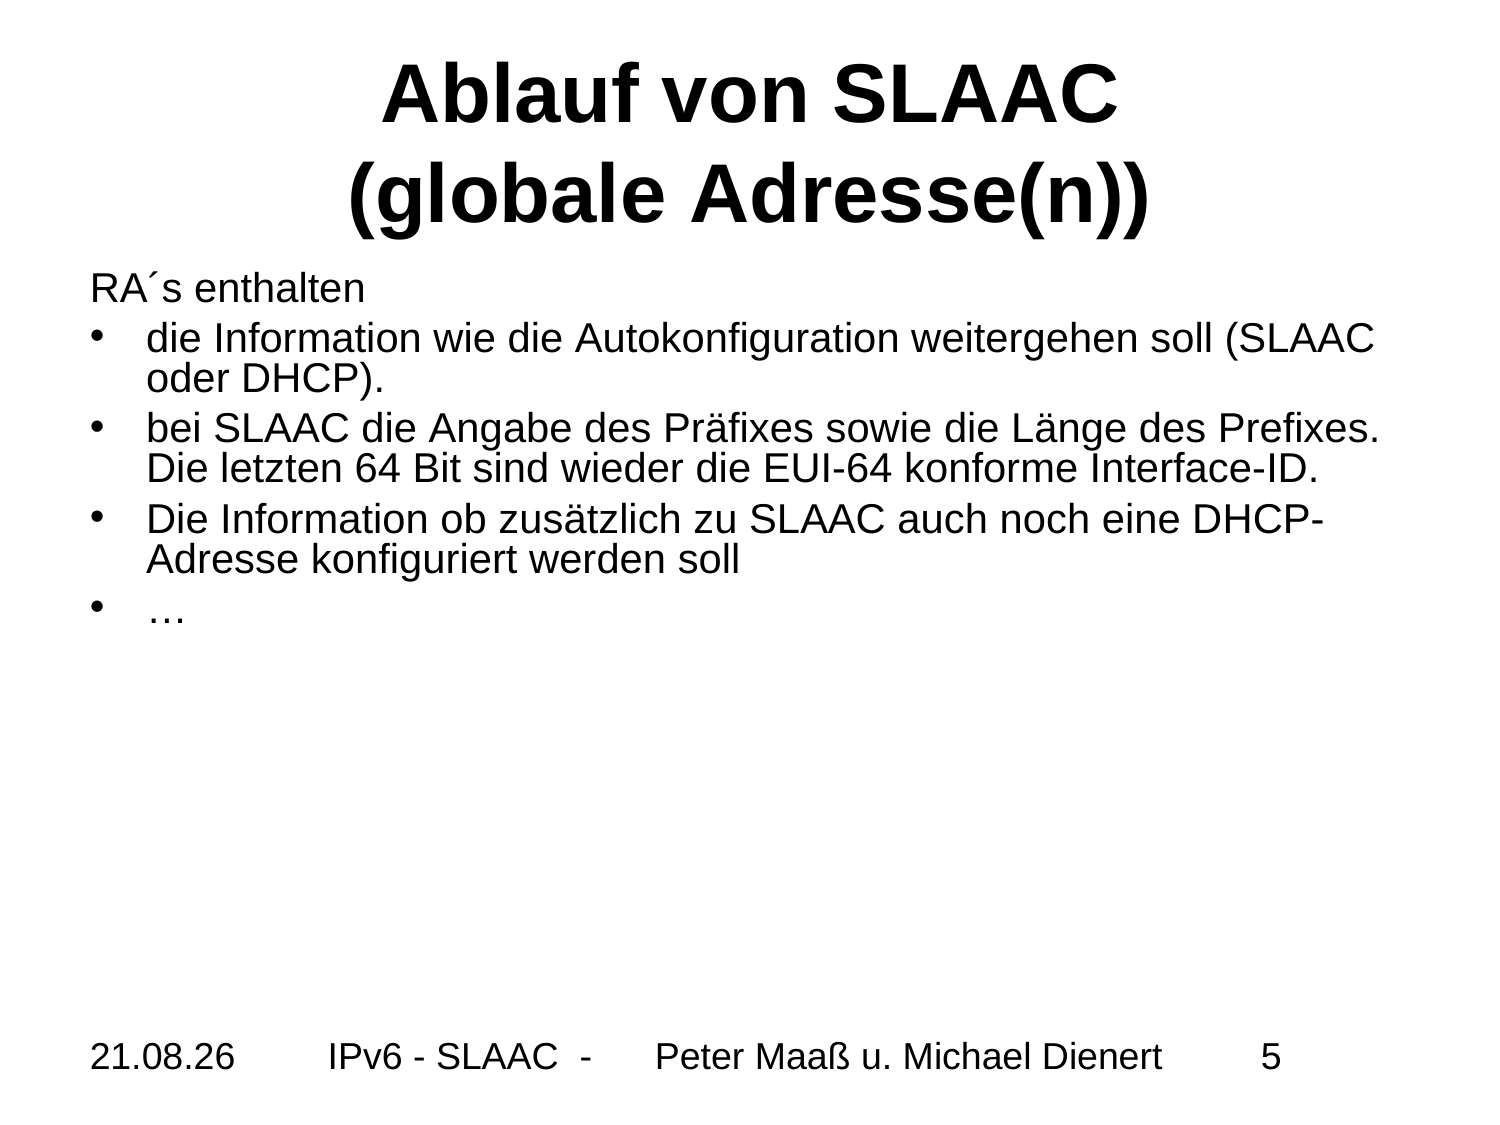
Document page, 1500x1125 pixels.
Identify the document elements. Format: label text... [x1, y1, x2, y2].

title Ablauf von SLAAC (globale Adresse(n)) [75, 31, 1426, 247]
list RA´s enthalten die Information wie die Autokonfiguration weitergehen soll (SLAAC oder DHCP). bei SLAAC die Angabe des Präfixes sowie die Länge des Prefixes. Die letzten 64 Bit sind wieder die EUI-64 konforme Interface-ID. Die Information ob zusätzlich zu SLAAC auch noch eine DHCP-Adresse konfiguriert werden soll … [75, 262, 1426, 693]
